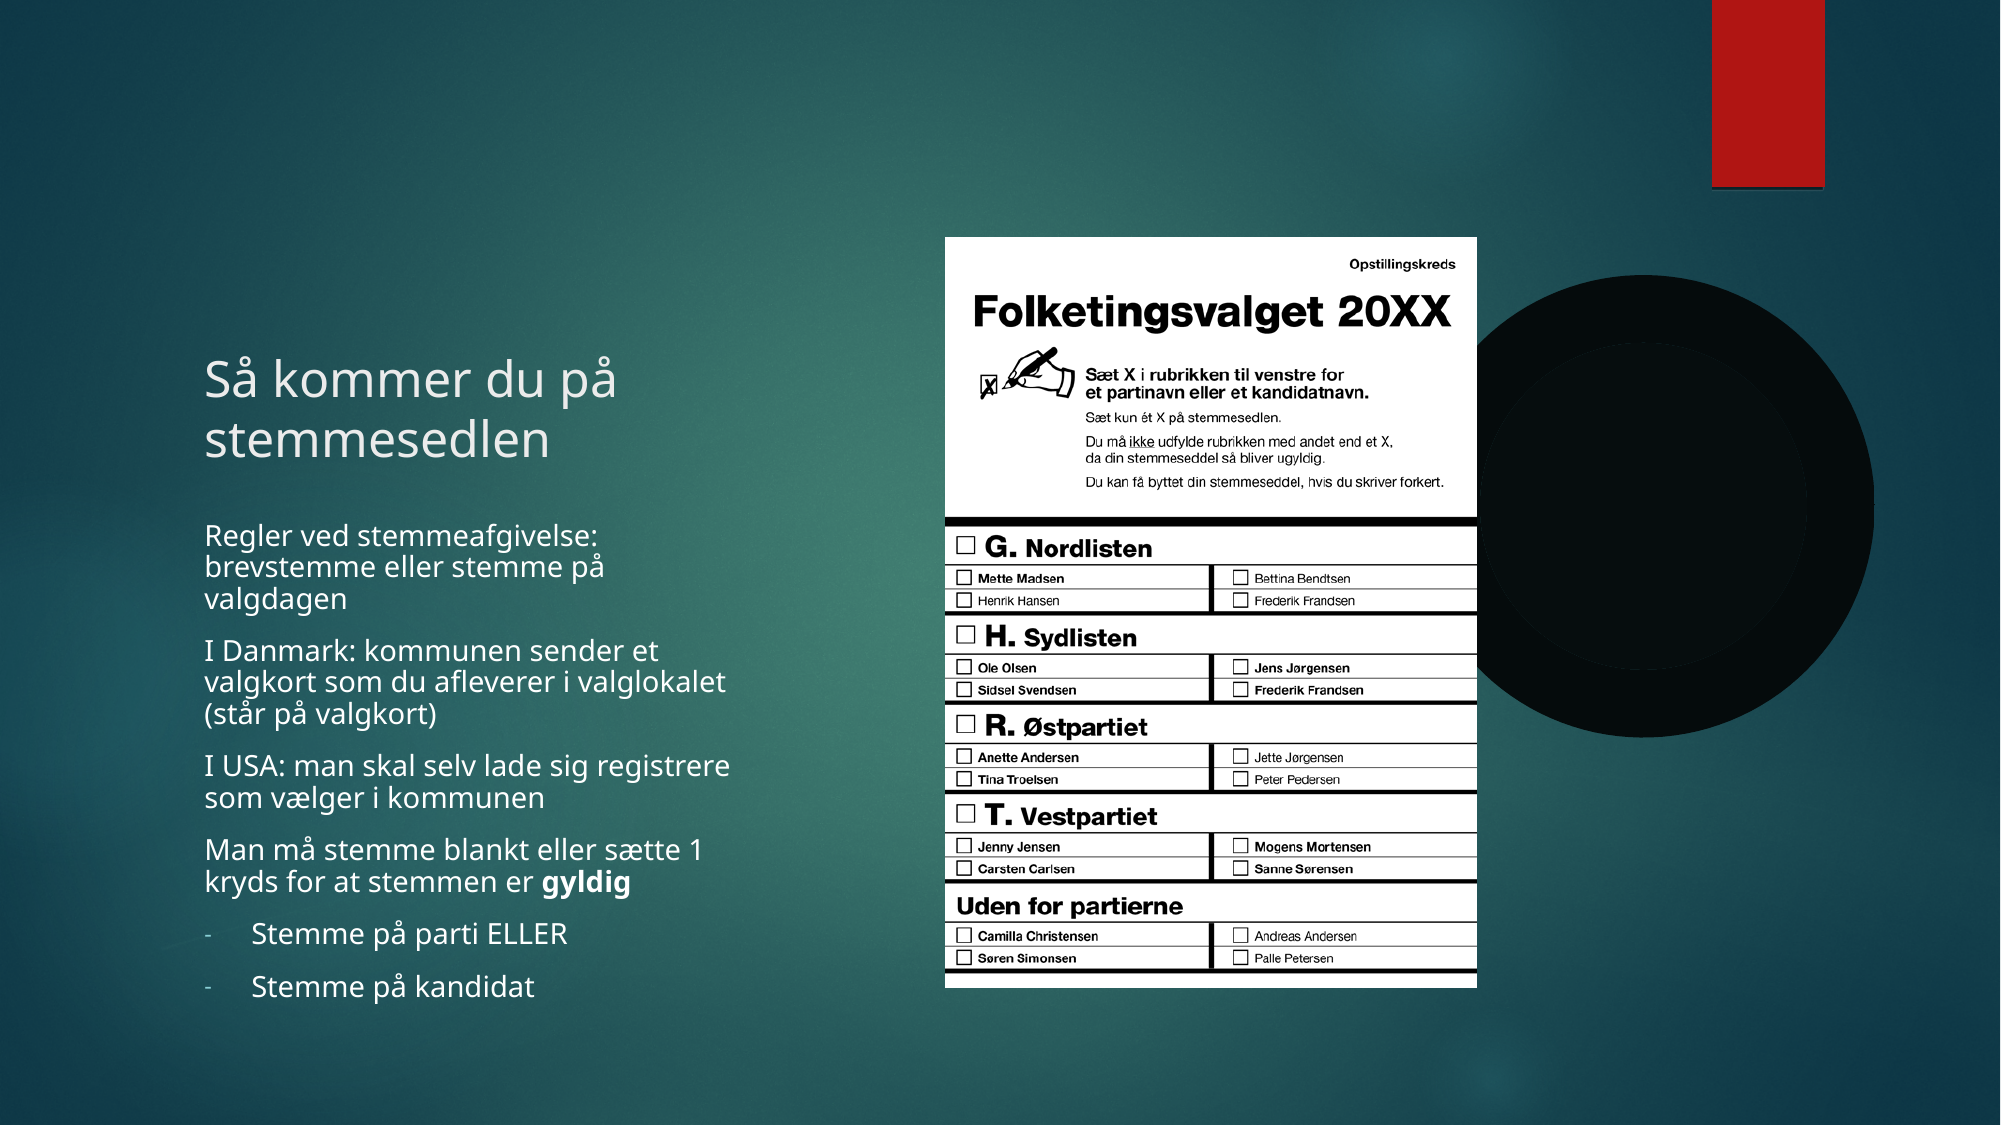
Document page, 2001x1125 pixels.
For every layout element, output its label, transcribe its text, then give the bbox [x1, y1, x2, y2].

picture [945, 237, 1477, 988]
title Så kommer du på stemmesedlen [189, 237, 748, 476]
list Regler ved stemmeafgivelse: brevstemme eller stemme på valgdagen I Danmark: kommunen sender et valgkort som du afleverer i valglokalet (står på valgkort) I USA: man skal selv lade sig registrere som vælger i kommunen Man må stemme blankt eller sætte 1 kryds for at stemmen er gyldig Stemme på parti ELLER Stemme på kandidat [189, 513, 748, 1044]
